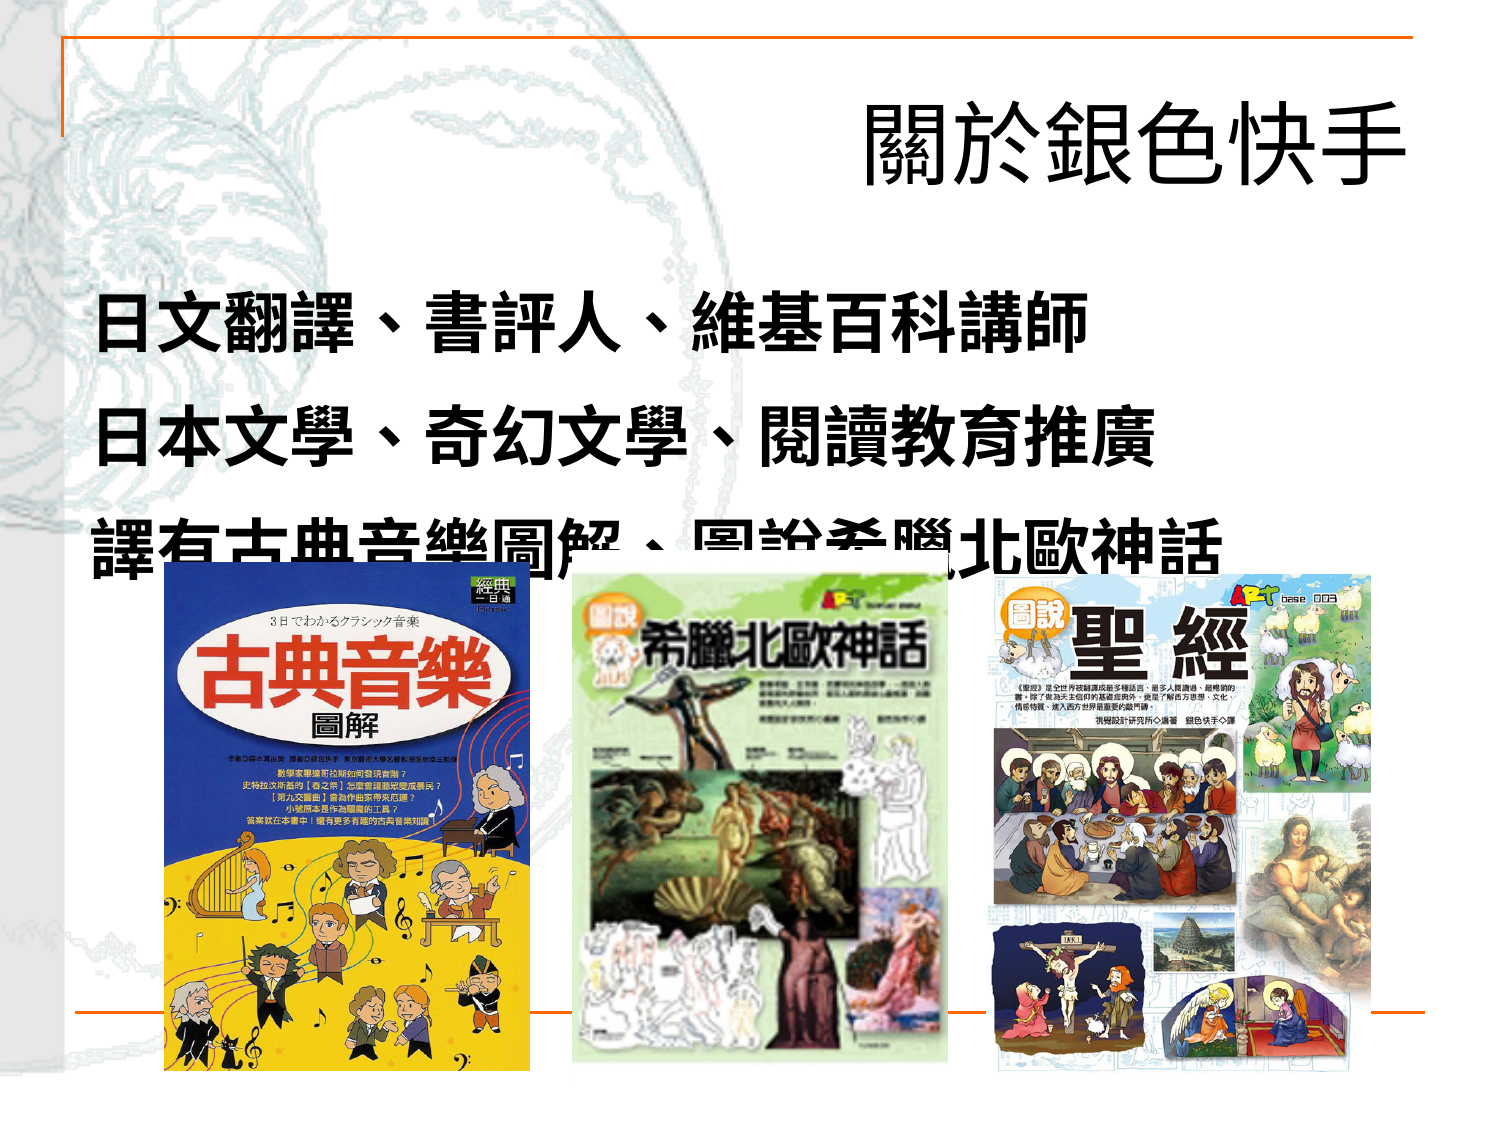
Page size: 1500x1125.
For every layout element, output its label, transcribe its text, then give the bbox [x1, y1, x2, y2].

list 日文翻譯、書評人、維基百科講師 日本文學、奇幻文學、閱讀教育推廣 譯有古典音樂圖解、圖說希臘北歐神話 [75, 262, 1426, 1006]
picture [0, 0, 948, 1087]
picture [986, 574, 1371, 1075]
title 關於銀色快手 [75, 45, 1426, 233]
